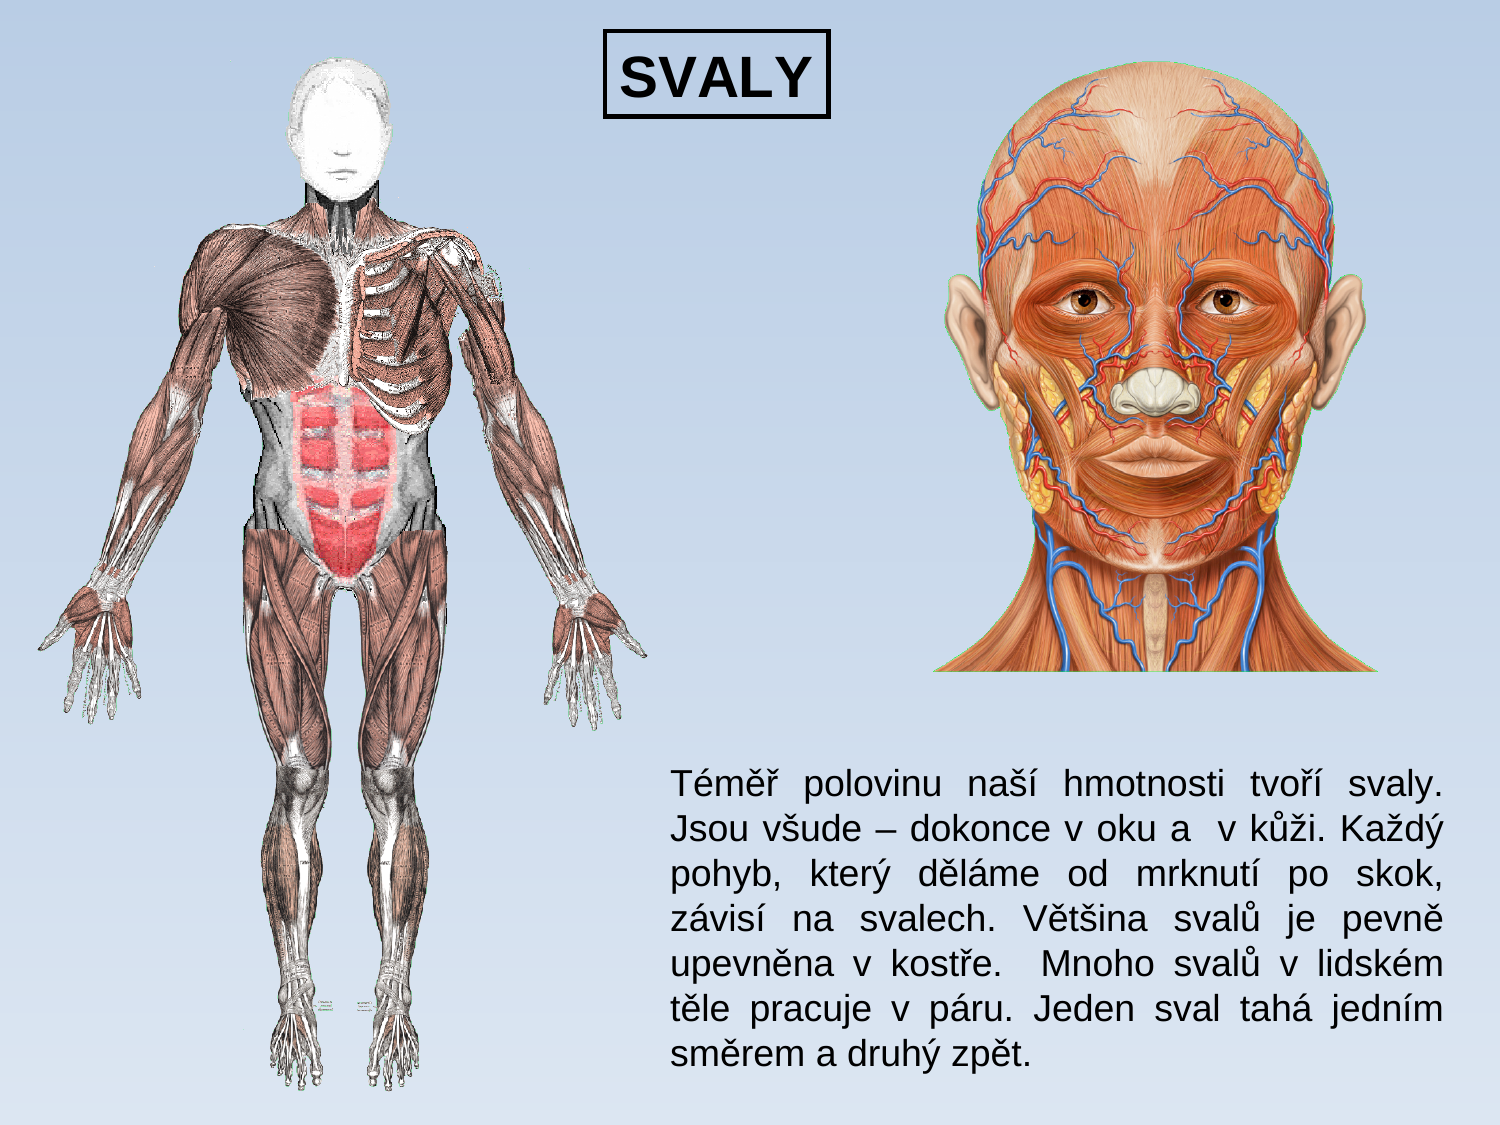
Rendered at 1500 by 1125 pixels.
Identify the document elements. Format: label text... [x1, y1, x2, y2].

text_box SVALY [604, 31, 829, 117]
picture [29, 42, 656, 1106]
picture [903, 18, 1409, 732]
text_box Téměř polovinu naší hmotnosti tvoří svaly. Jsou všude – dokonce v oku a v kůži. Každý pohyb, který děláme od mrknutí po skok, závisí na svalech. Většina svalů je pevně upevněna v kostře. Mnoho svalů v lidském těle pracuje v páru. Jeden sval tahá jedním směrem a druhý zpět. [655, 751, 1459, 1082]
